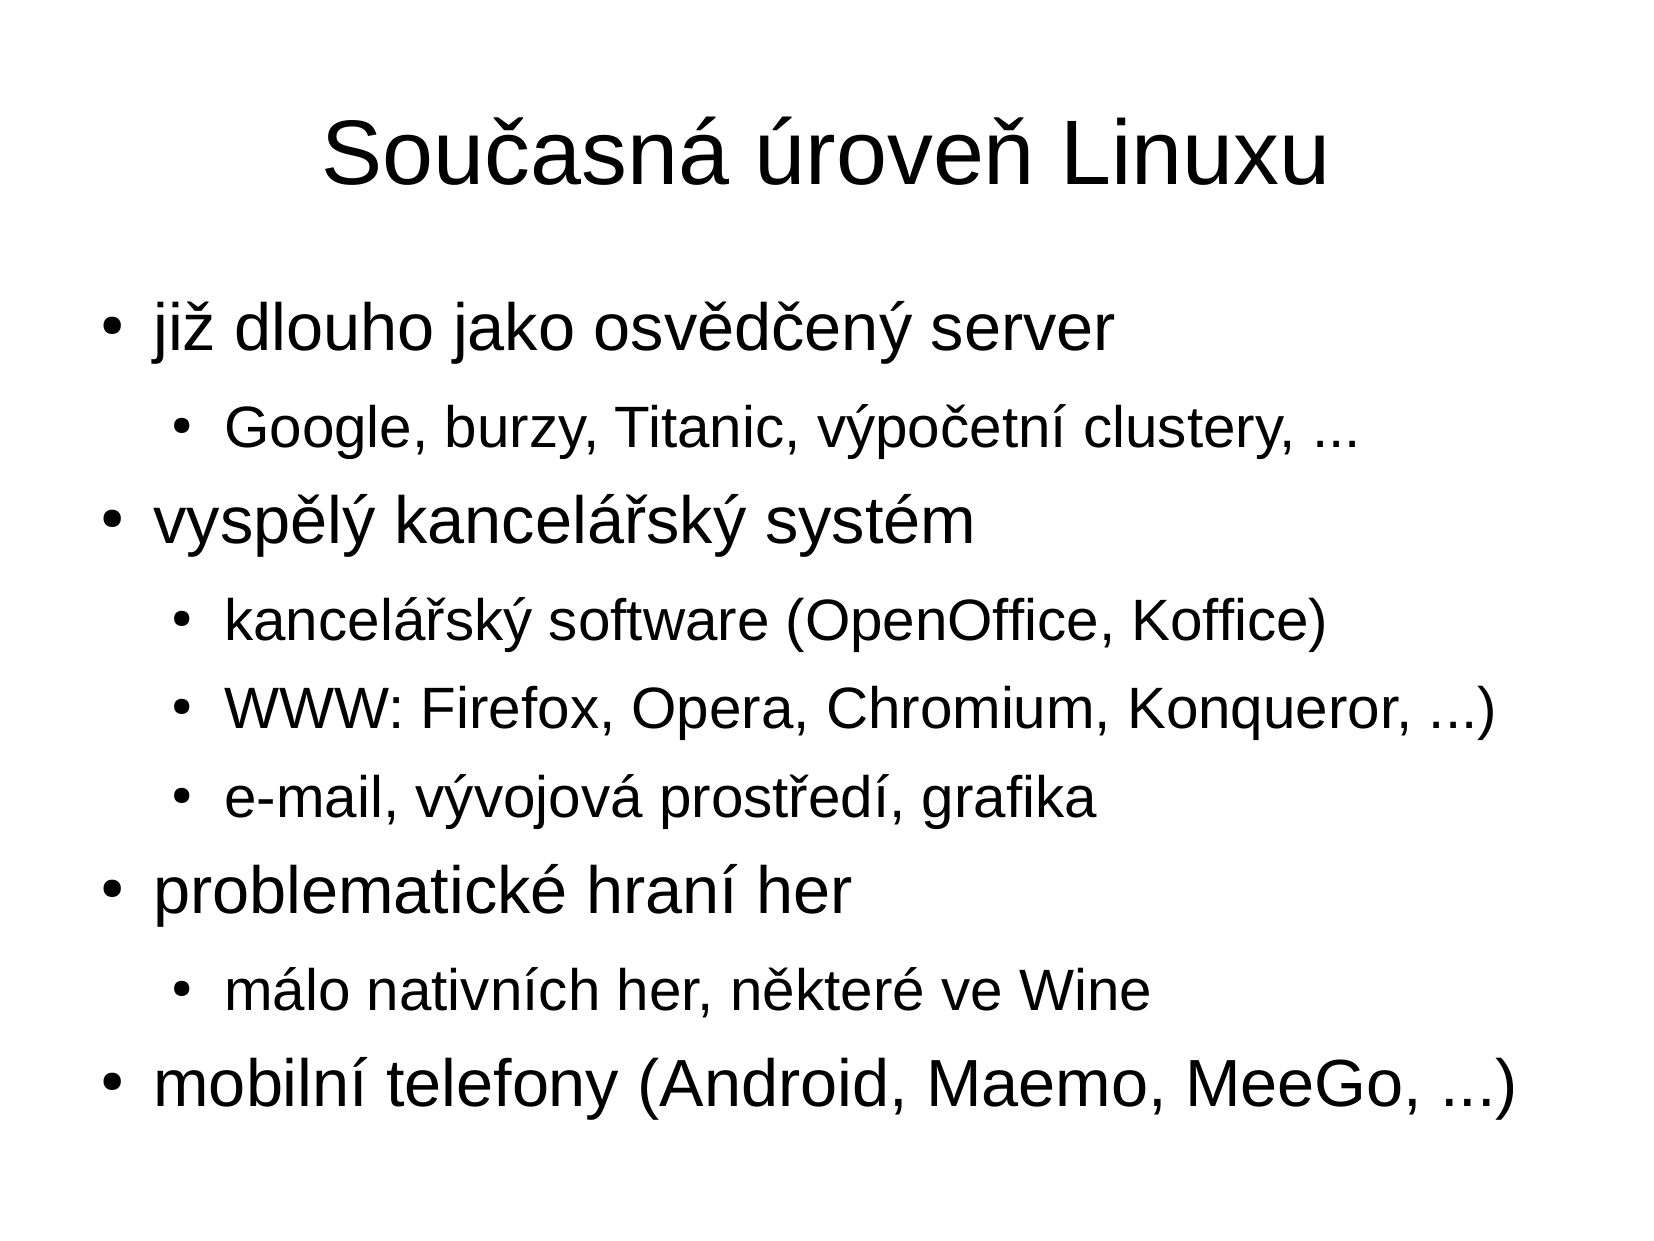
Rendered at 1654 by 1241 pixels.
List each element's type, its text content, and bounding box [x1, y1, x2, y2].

title Současná úroveň Linuxu [82, 56, 1571, 250]
list již dlouho jako osvědčený server Google, burzy, Titanic, výpočetní clustery, ... vyspělý kancelářský systém kancelářský software (OpenOffice, Koffice) WWW: Firefox, Opera, Chromium, Konqueror, ...) e-mail, vývojová prostředí, grafika problematické hraní her málo nativních her, některé ve Wine mobilní telefony (Android, Maemo, MeeGo, ...) [82, 290, 1571, 1122]
